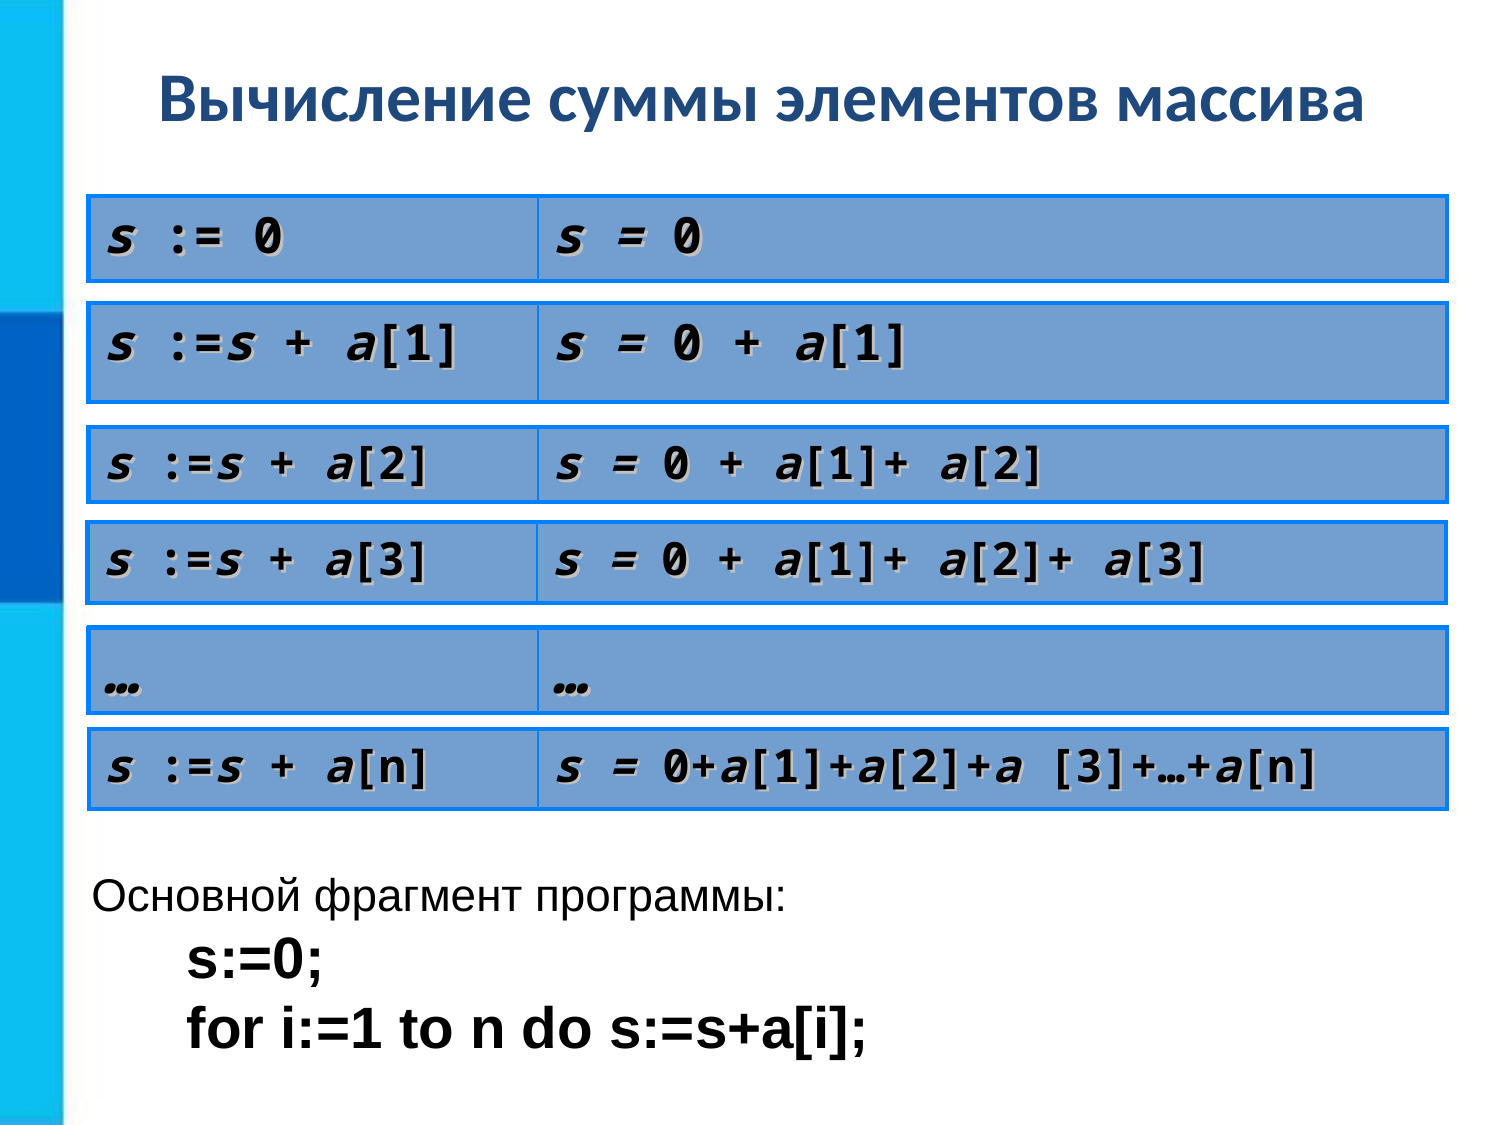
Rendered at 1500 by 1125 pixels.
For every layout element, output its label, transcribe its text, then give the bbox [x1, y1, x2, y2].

table_header s = 0 + a[1] [539, 305, 1445, 400]
text_box Основной фрагмент программы: s:=0; for i:=1 to n do s:=s+a[i]; [76, 857, 1436, 1069]
table_header s :=s + a[n] [91, 731, 537, 807]
table_header s :=s + a[3] [90, 524, 536, 601]
table_header … [91, 630, 537, 711]
table_header s :=s + a[2] [91, 429, 537, 500]
table_header s = 0+a[1]+a[2]+a [3]+…+a[n] [539, 731, 1445, 807]
table_header s :=s + a[1] [91, 305, 537, 400]
table_header s := 0 [91, 198, 537, 279]
table_header s = 0 + a[1]+ a[2] [539, 429, 1445, 500]
picture [0, 0, 1500, 1125]
table_header … [539, 630, 1445, 711]
table_header s = 0 [539, 198, 1445, 279]
table_header s = 0 + a[1]+ a[2]+ a[3] [538, 524, 1444, 601]
text_box Вычисление суммы элементов массива [100, 30, 1426, 173]
